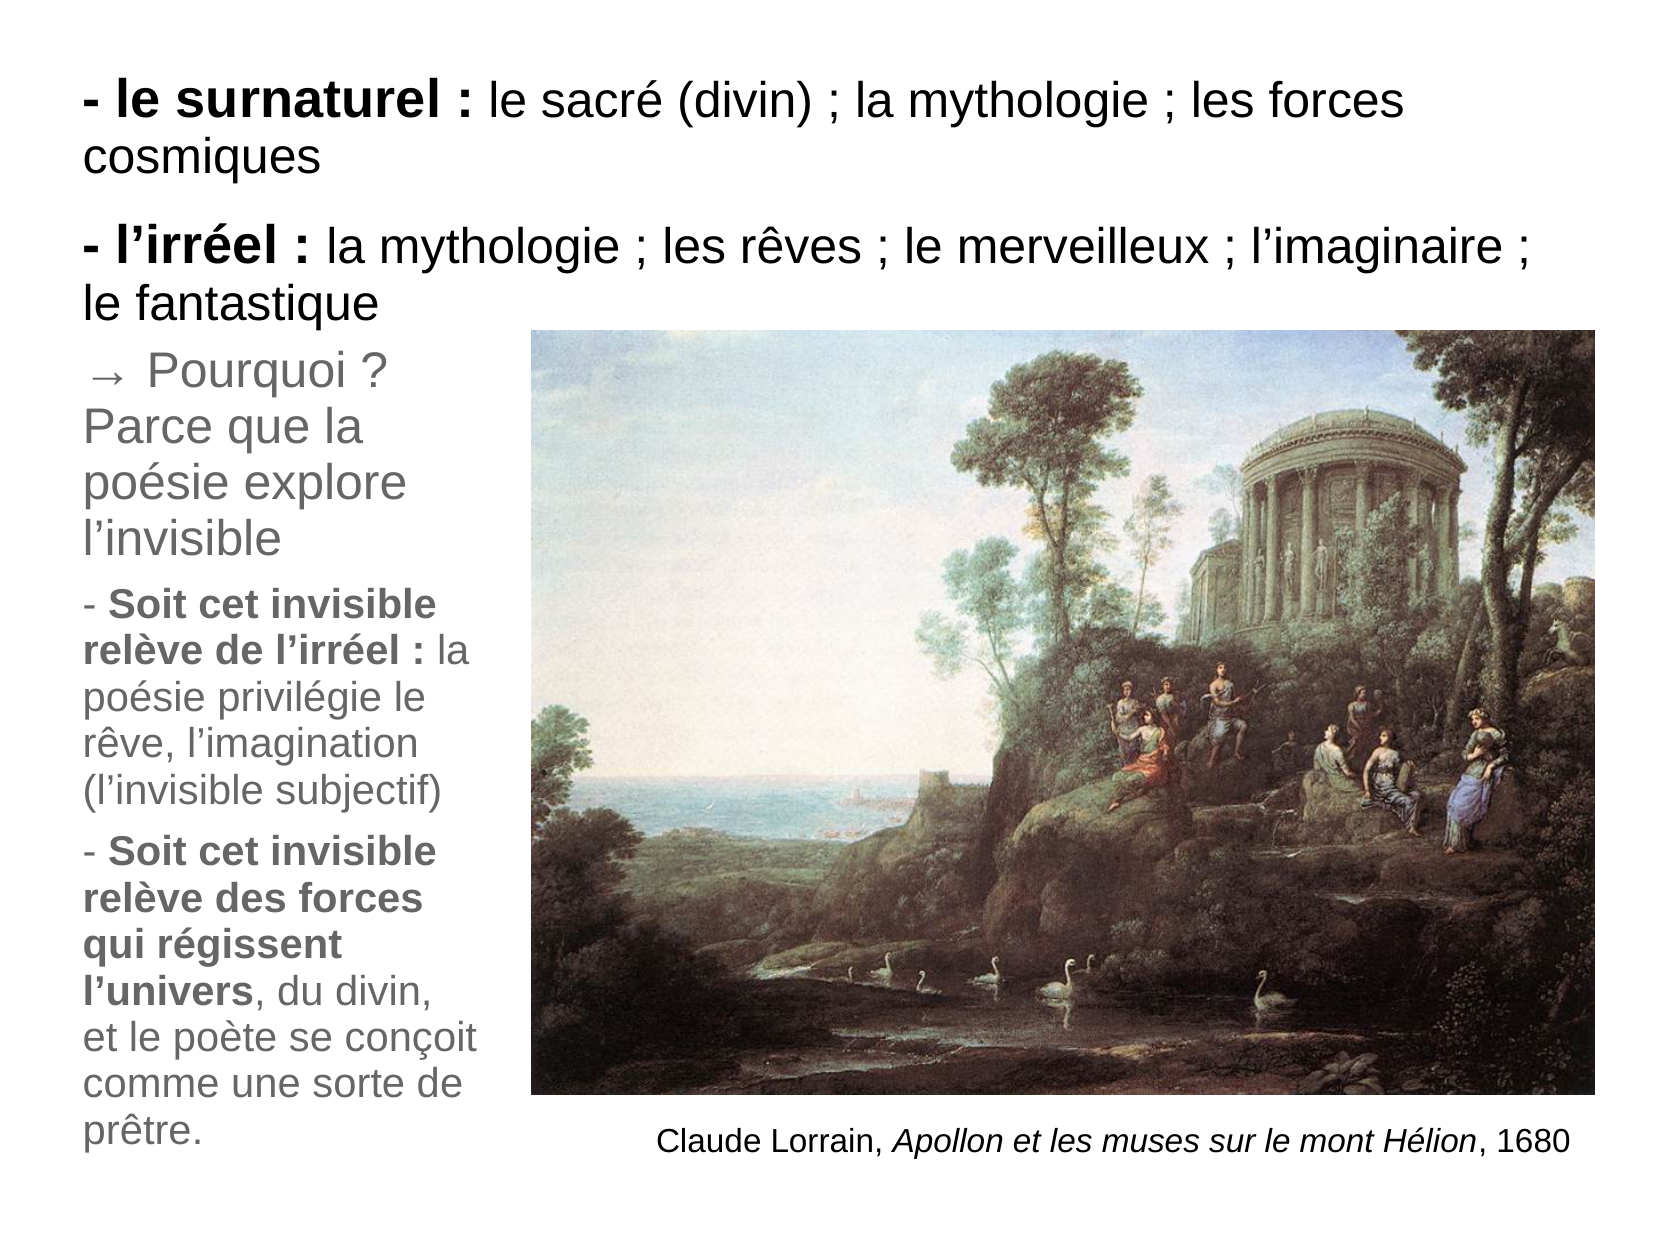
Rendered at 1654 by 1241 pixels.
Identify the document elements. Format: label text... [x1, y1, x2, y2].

list Claude Lorrain, Apollon et les muses sur le mont Hélion, 1680 [614, 1122, 1571, 1177]
list - le surnaturel : le sacré (divin) ; la mythologie ; les forces cosmiques - l’irréel : la mythologie ; les rêves ; le merveilleux ; l’imaginaire ; le fantastique [82, 68, 1560, 334]
picture [531, 330, 1595, 1095]
list → Pourquoi ? Parce que la poésie explore l’invisible - Soit cet invisible relève de l’irréel : la poésie privilégie le rêve, l’imagination (l’invisible subjectif) - Soit cet invisible relève des forces qui régissent l’univers, du divin, et le poète se conçoit comme une sorte de prêtre. [82, 342, 485, 1182]
